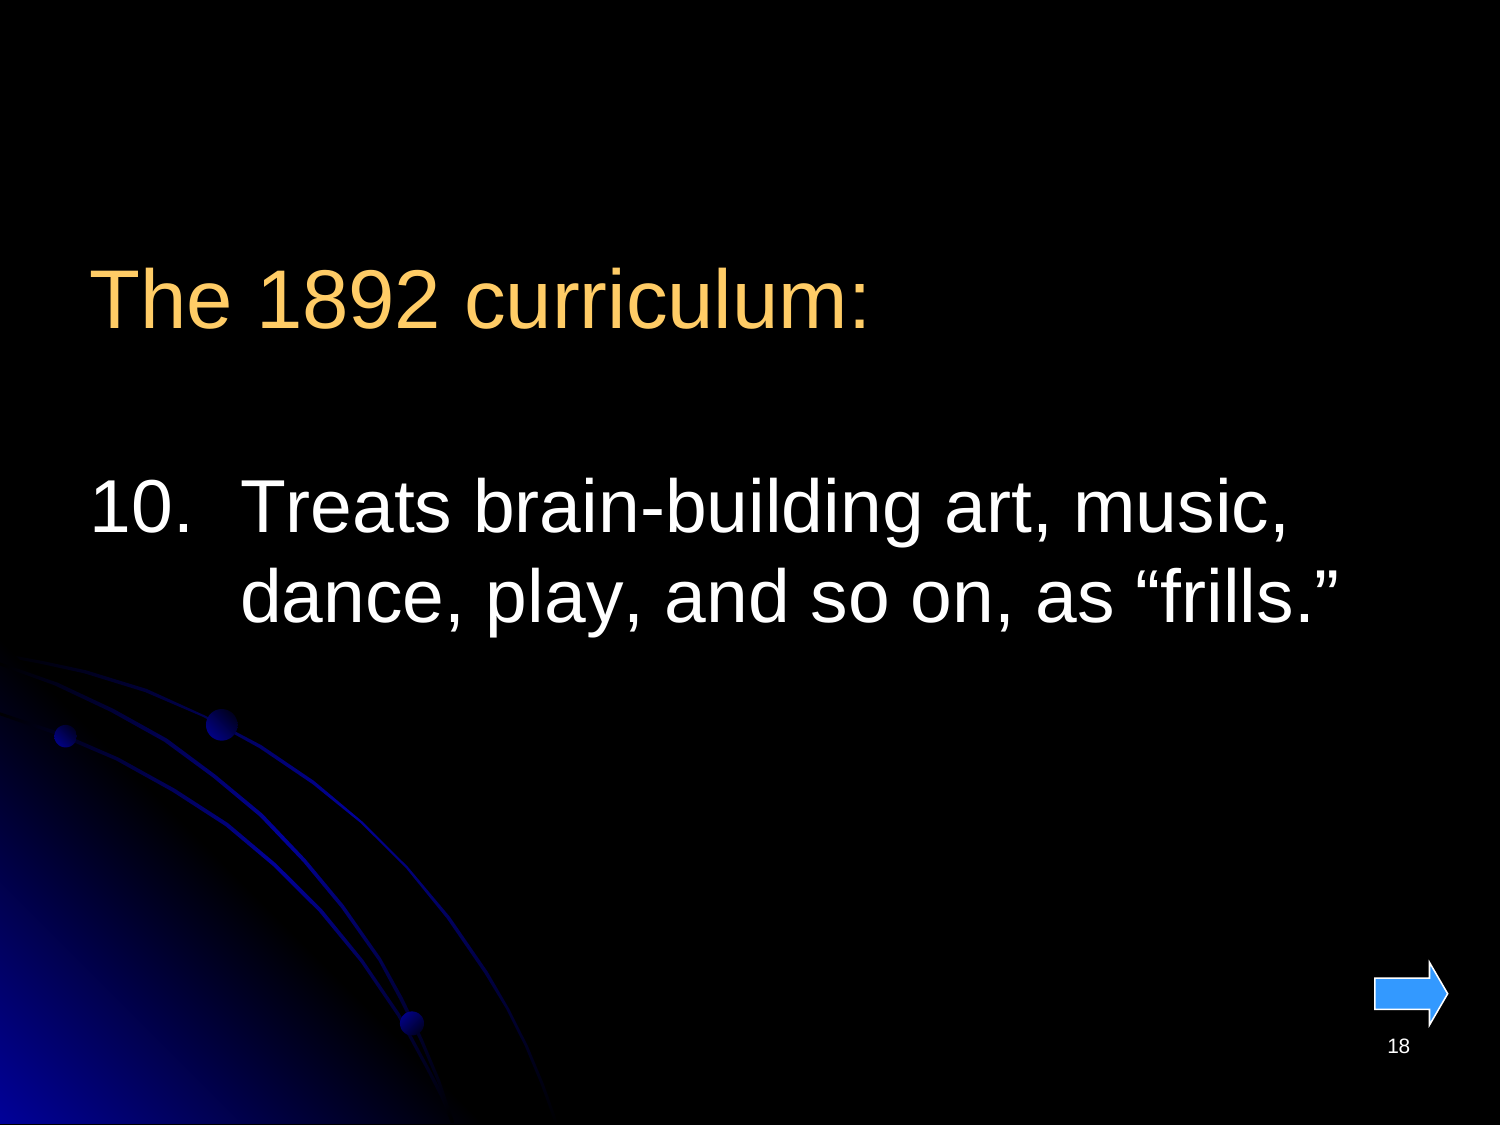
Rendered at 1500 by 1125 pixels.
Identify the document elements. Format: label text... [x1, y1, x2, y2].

text_box [1374, 962, 1448, 1026]
text_box 10. Treats brain-building art, music, dance, play, and so on, as “frills.” [74, 449, 1388, 646]
text_box The 1892 curriculum: [75, 237, 1351, 353]
